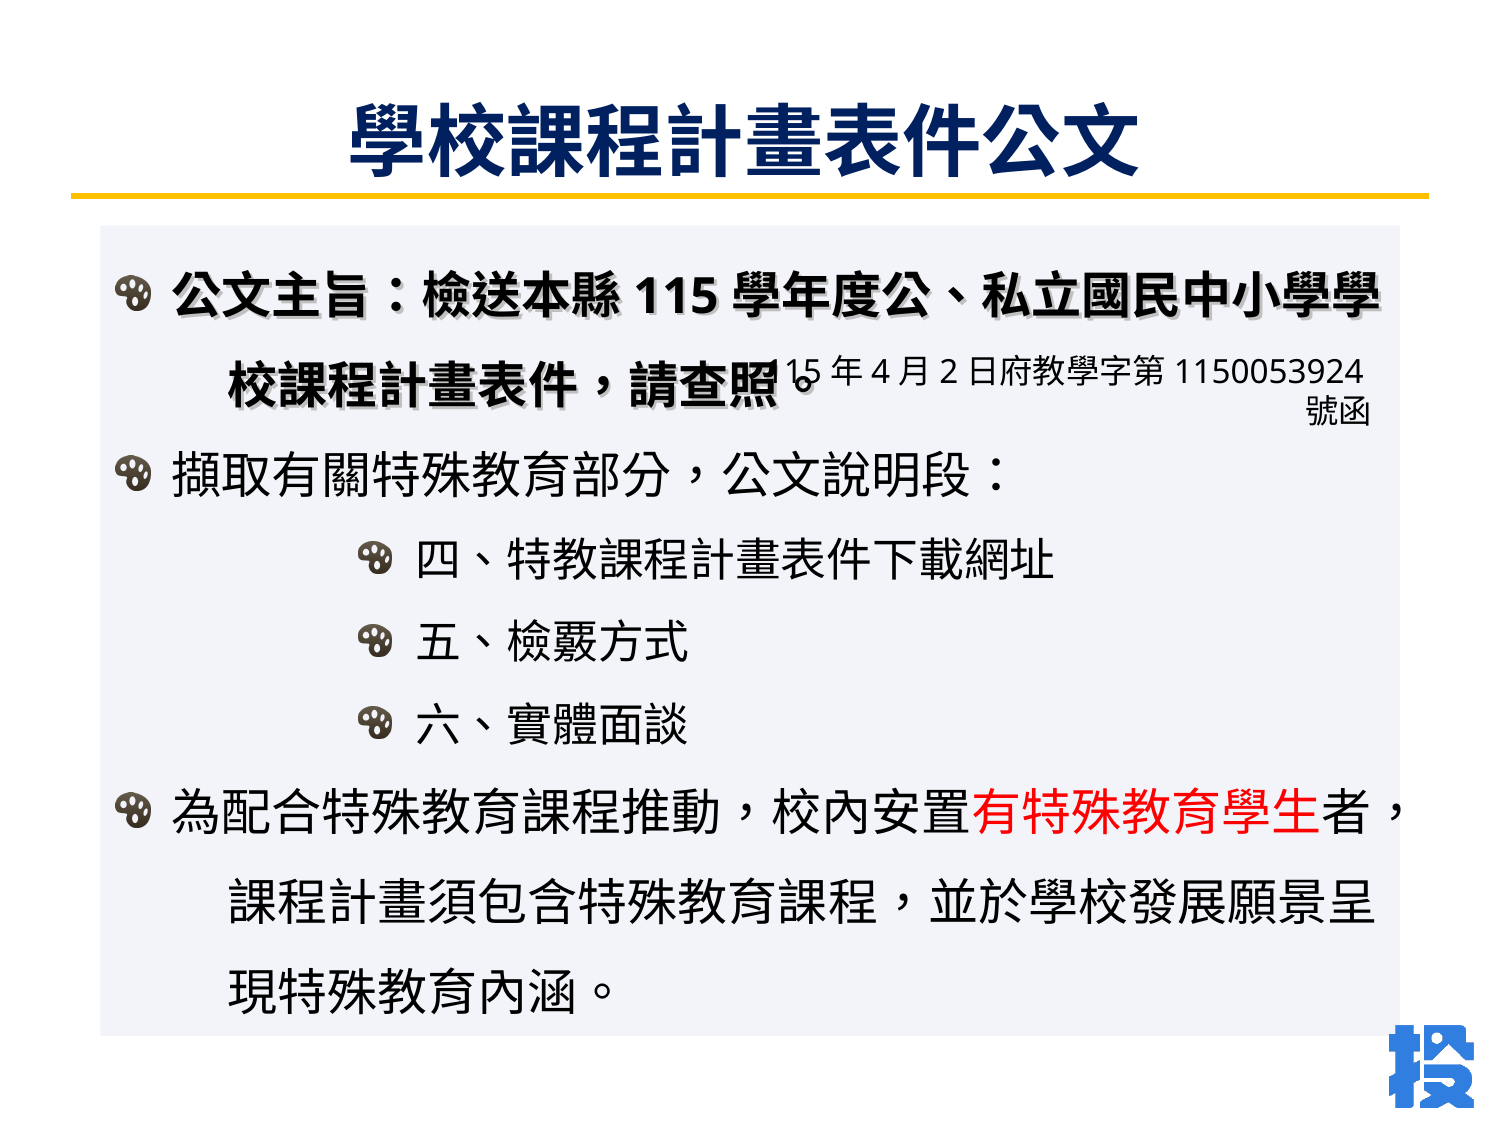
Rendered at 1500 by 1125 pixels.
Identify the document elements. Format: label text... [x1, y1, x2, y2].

title 學校課程計畫表件公文 [41, 45, 1447, 233]
text_box 公文主旨：檢送本縣115學年度公、私立國民中小學學校課程計畫表件，請查照。 擷取有關特殊教育部分，公文說明段： 四、特教課程計畫表件下載網址 五、檢覈方式 六、實體面談 為配合特殊教育課程推動，校內安置有特殊教育學生者，課程計畫須包含特殊教育課程，並於學校發展願景呈現特殊教育內涵。 [100, 225, 1400, 1036]
text_box 115年4月2日府教學字第1150053924號函 [750, 303, 1411, 437]
picture [1362, 997, 1500, 1125]
